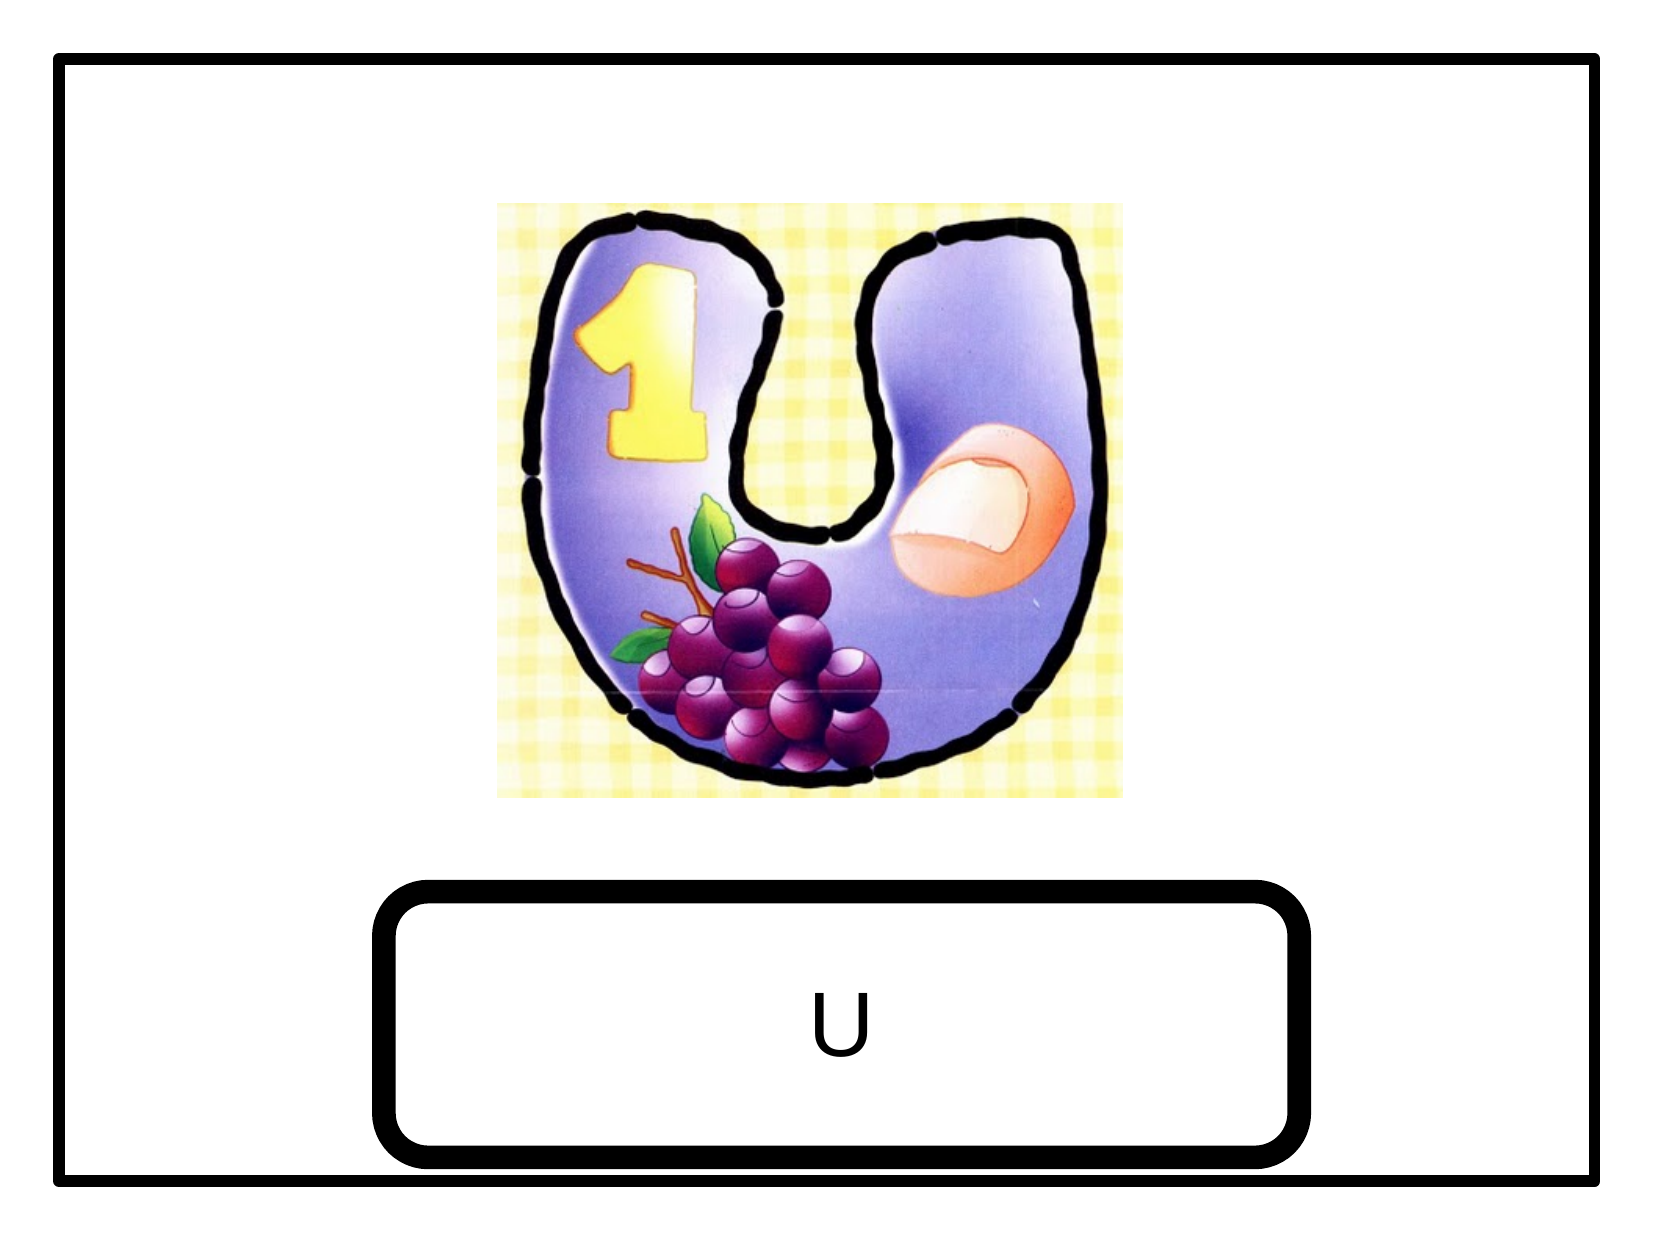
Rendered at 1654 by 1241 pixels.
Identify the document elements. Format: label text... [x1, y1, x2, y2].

text_box U [383, 891, 1300, 1158]
picture [497, 203, 1123, 798]
text_box [59, 59, 1595, 1182]
